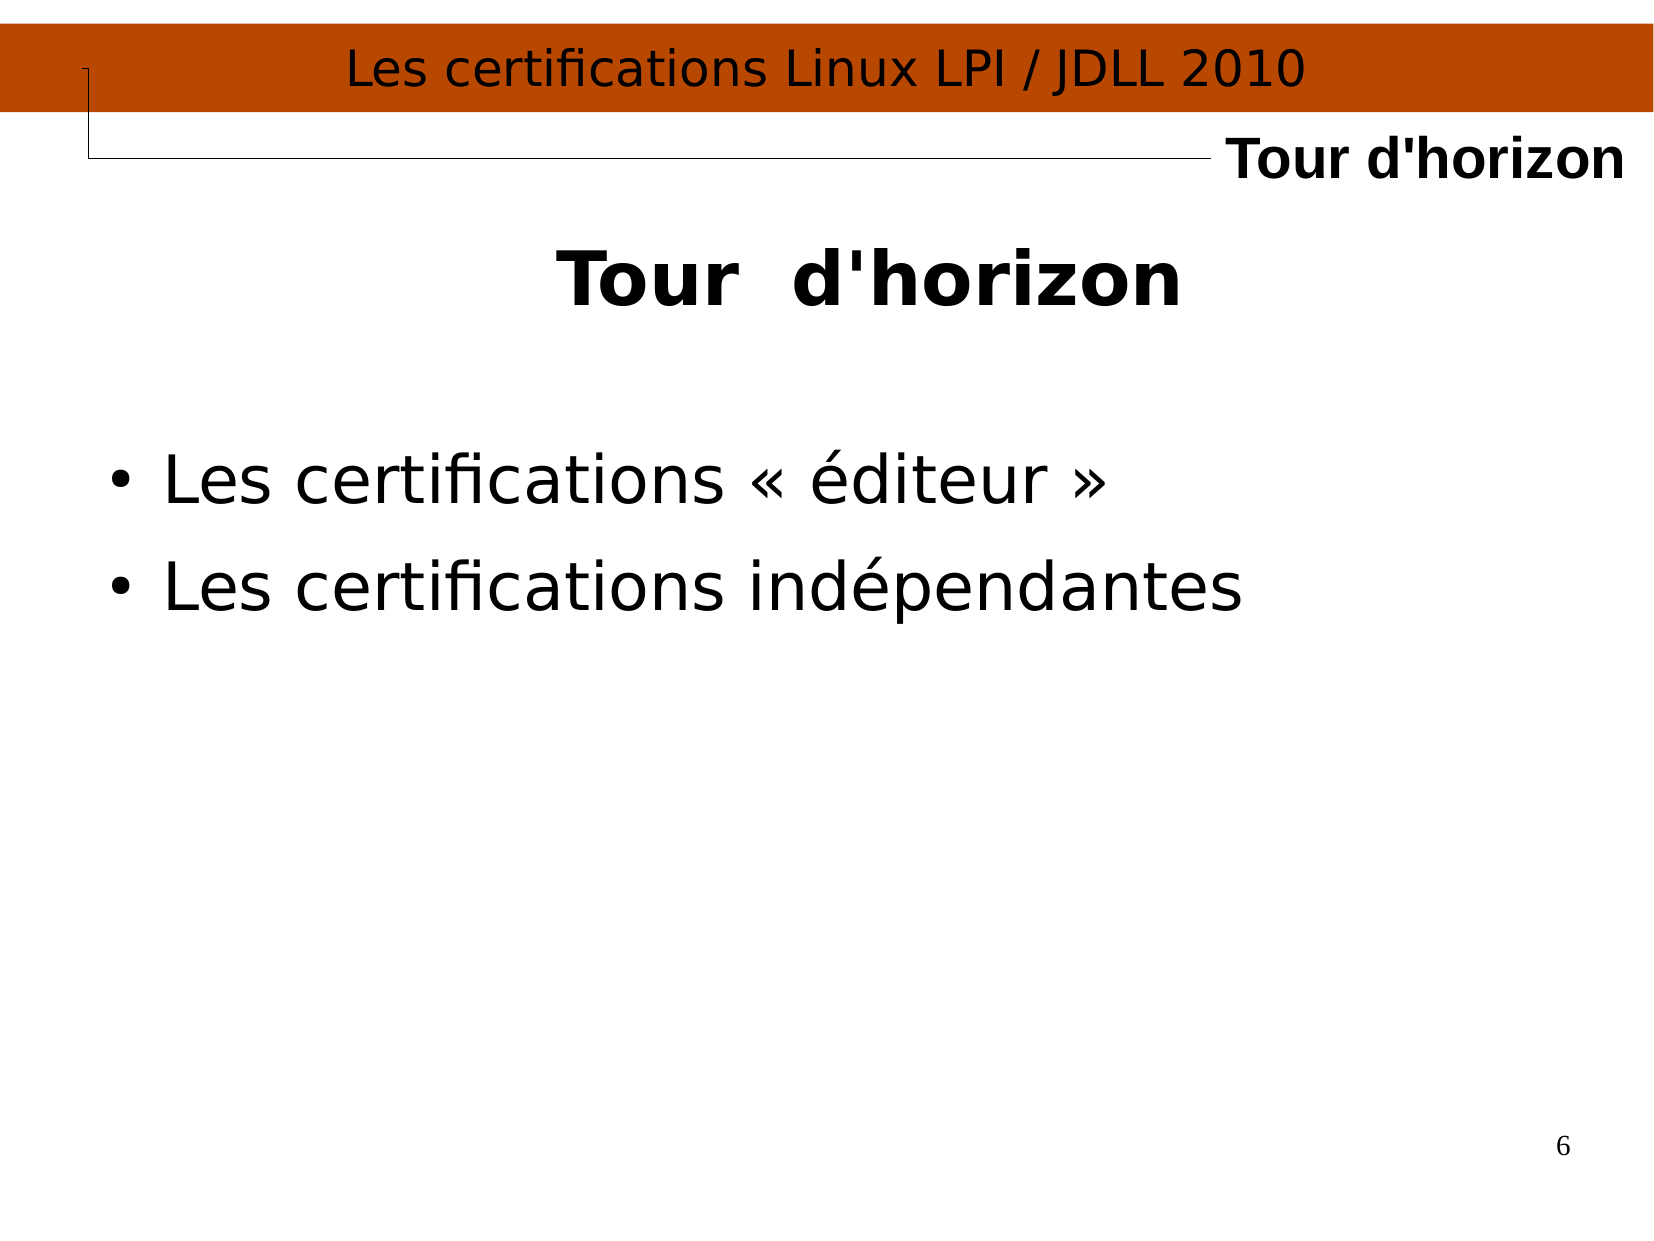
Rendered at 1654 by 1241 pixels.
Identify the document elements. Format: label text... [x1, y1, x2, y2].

text_box Tour d'horizon [1210, 118, 1654, 198]
list Tour d'horizon Les certifications « éditeur » Les certifications indépendantes [91, 236, 1580, 1047]
title Les certifications Linux LPI / JDLL 2010 [82, 39, 1571, 99]
text_box [0, 23, 1654, 113]
